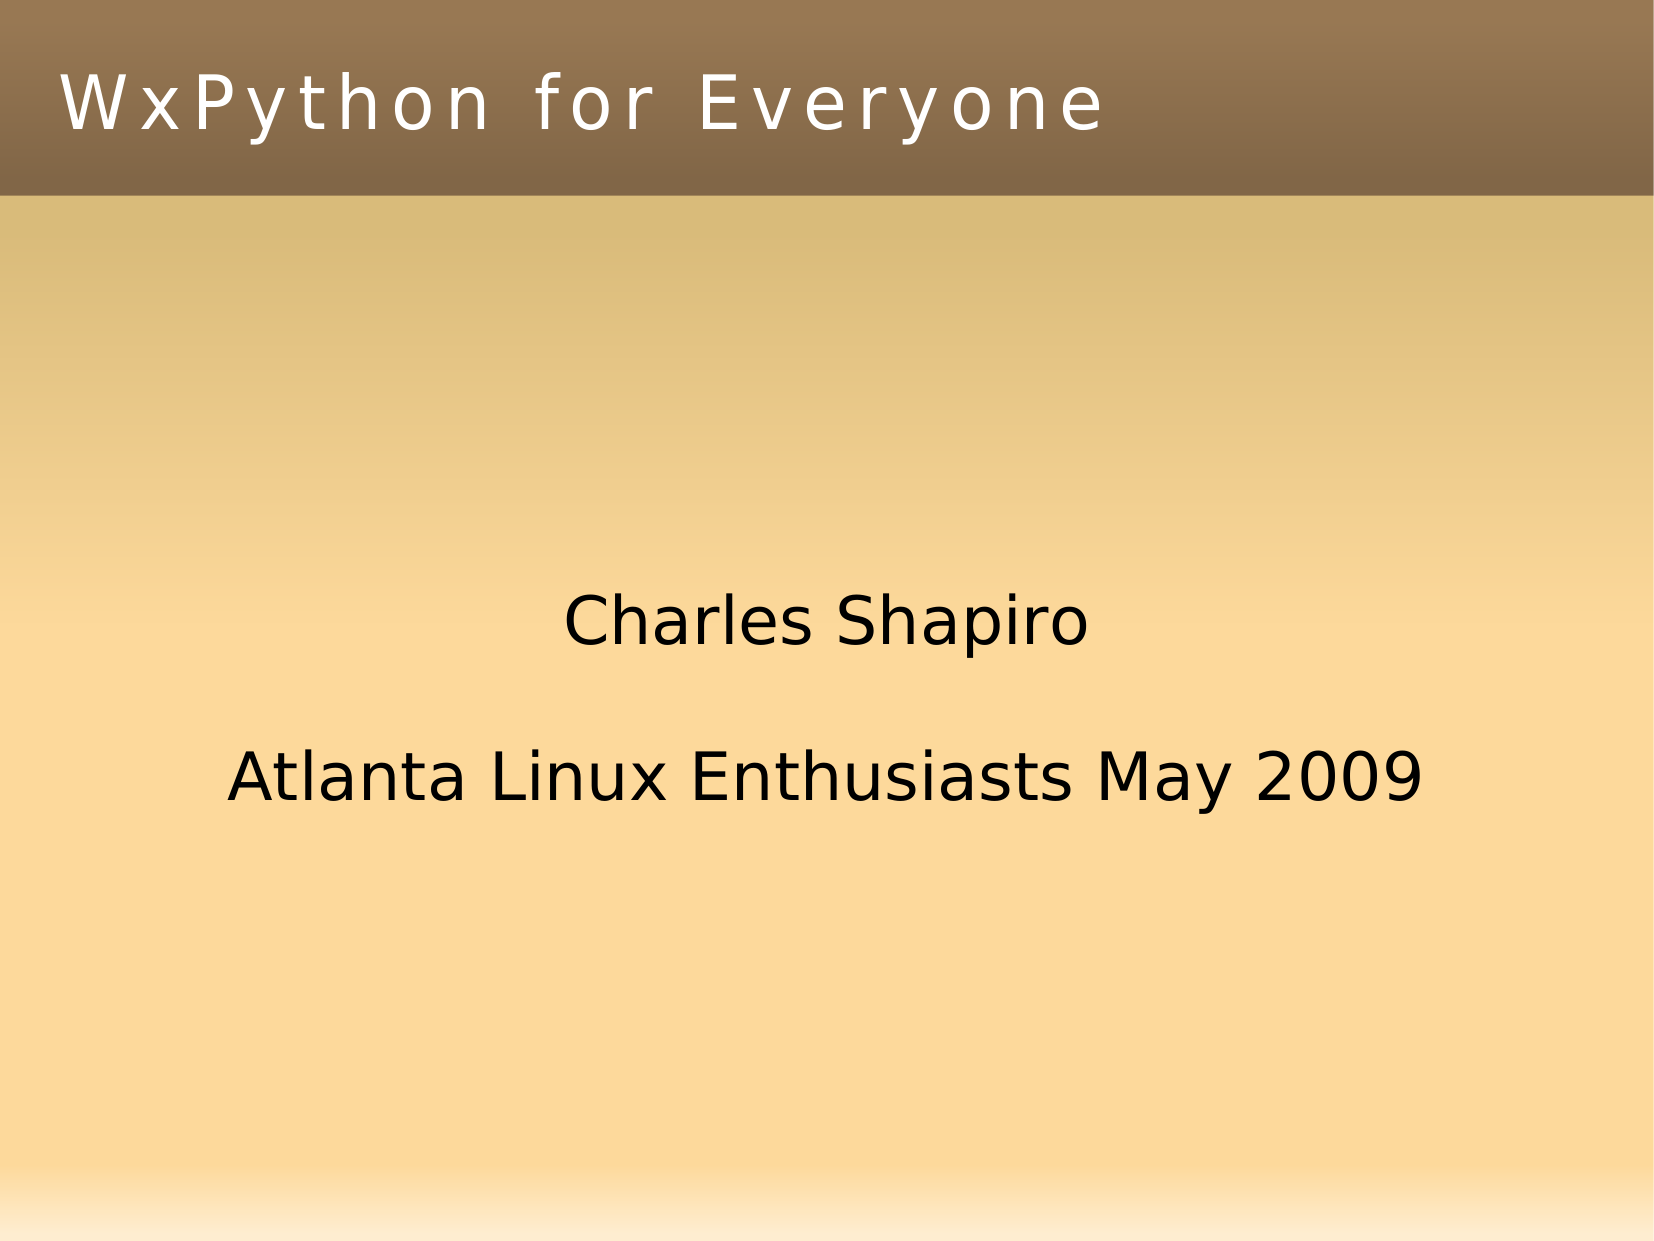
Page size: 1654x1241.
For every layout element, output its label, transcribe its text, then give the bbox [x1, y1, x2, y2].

title WxPython for Everyone [59, 29, 1595, 178]
picture [0, 0, 1654, 1241]
subtitle Charles Shapiro Atlanta Linux Enthusiasts May 2009 [82, 290, 1571, 1109]
